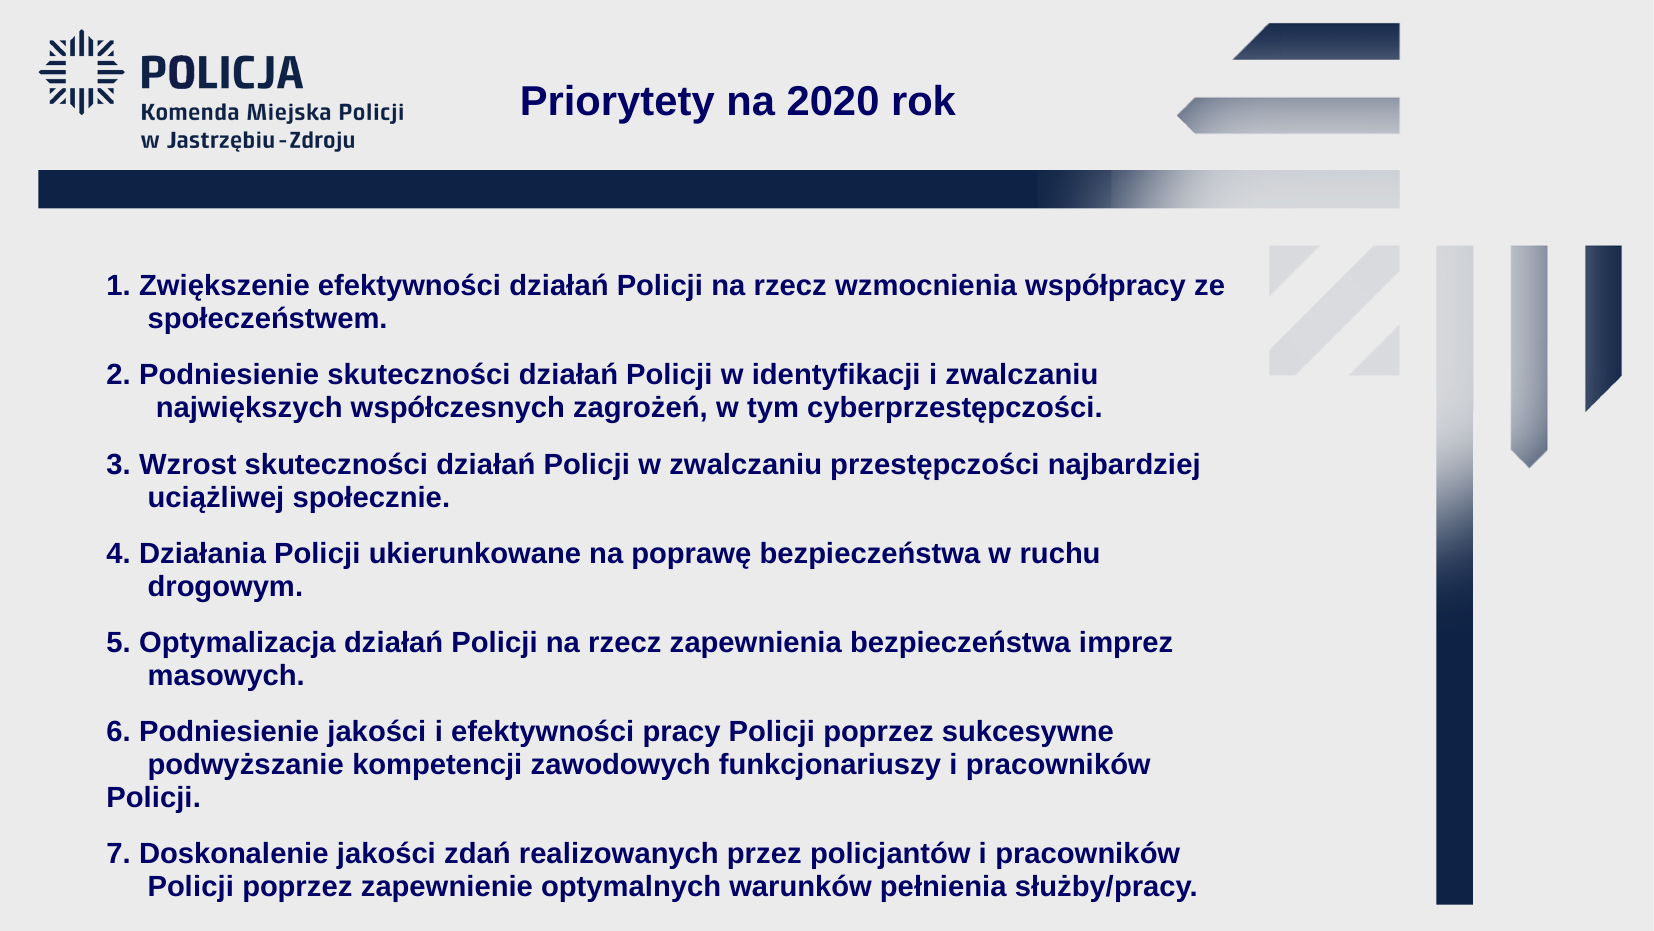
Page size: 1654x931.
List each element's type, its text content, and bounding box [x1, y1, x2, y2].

picture [0, 0, 1654, 931]
list 1. Zwiększenie efektywności działań Policji na rzecz wzmocnienia współpracy ze społeczeństwem. 2. Podniesienie skuteczności działań Policji w identyfikacji i zwalczaniu największych współczesnych zagrożeń, w tym cyberprzestępczości. 3. Wzrost skuteczności działań Policji w zwalczaniu przestępczości najbardziej uciążliwej społecznie. 4. Działania Policji ukierunkowane na poprawę bezpieczeństwa w ruchu drogowym. 5. Optymalizacja działań Policji na rzecz zapewnienia bezpieczeństwa imprez masowych. 6. Podniesienie jakości i efektywności pracy Policji poprzez sukcesywne podwyższanie kompetencji zawodowych funkcjonariuszy i pracowników Policji. 7. Doskonalenie jakości zdań realizowanych przez policjantów i pracowników Policji poprzez zapewnienie optymalnych warunków pełnienia służby/pracy. [106, 200, 1252, 717]
title Priorytety na 2020 rok [129, 23, 1347, 179]
